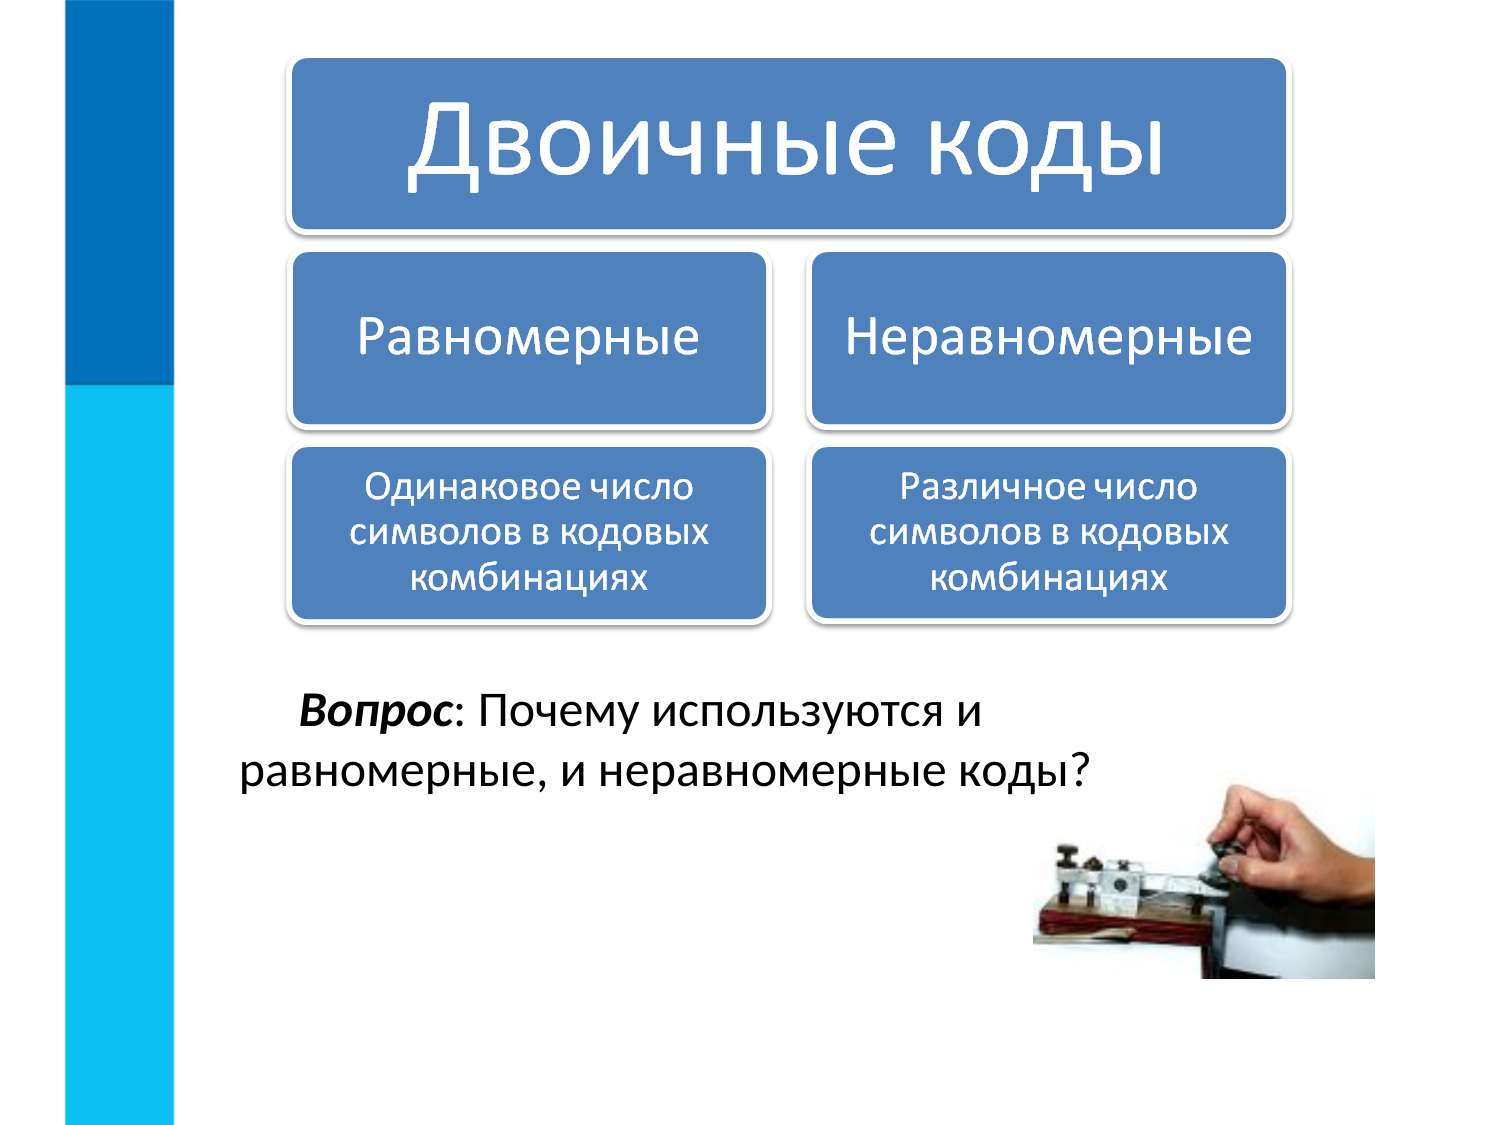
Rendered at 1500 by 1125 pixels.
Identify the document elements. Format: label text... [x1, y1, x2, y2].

picture [0, 0, 1500, 1125]
text_box Вопрос: Почему используются и равномерные, и неравномерные коды? [224, 668, 1176, 805]
